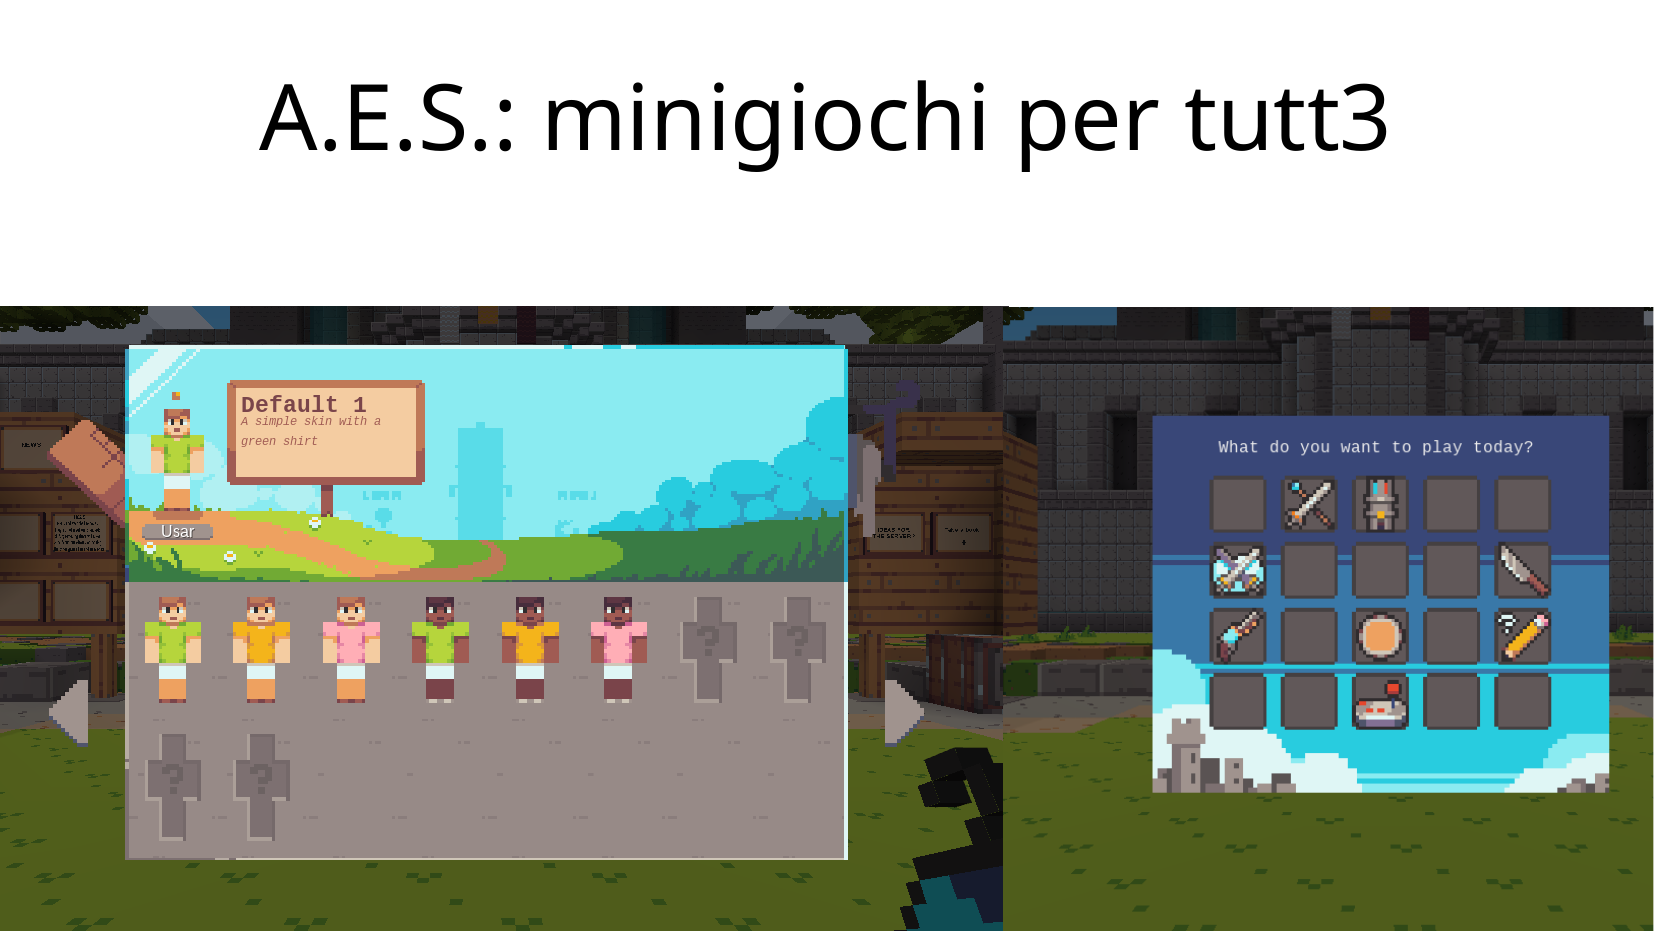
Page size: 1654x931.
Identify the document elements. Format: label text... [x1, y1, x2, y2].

picture [0, 306, 1654, 931]
title A.E.S.: minigiochi per tutt3 [82, 37, 1571, 193]
